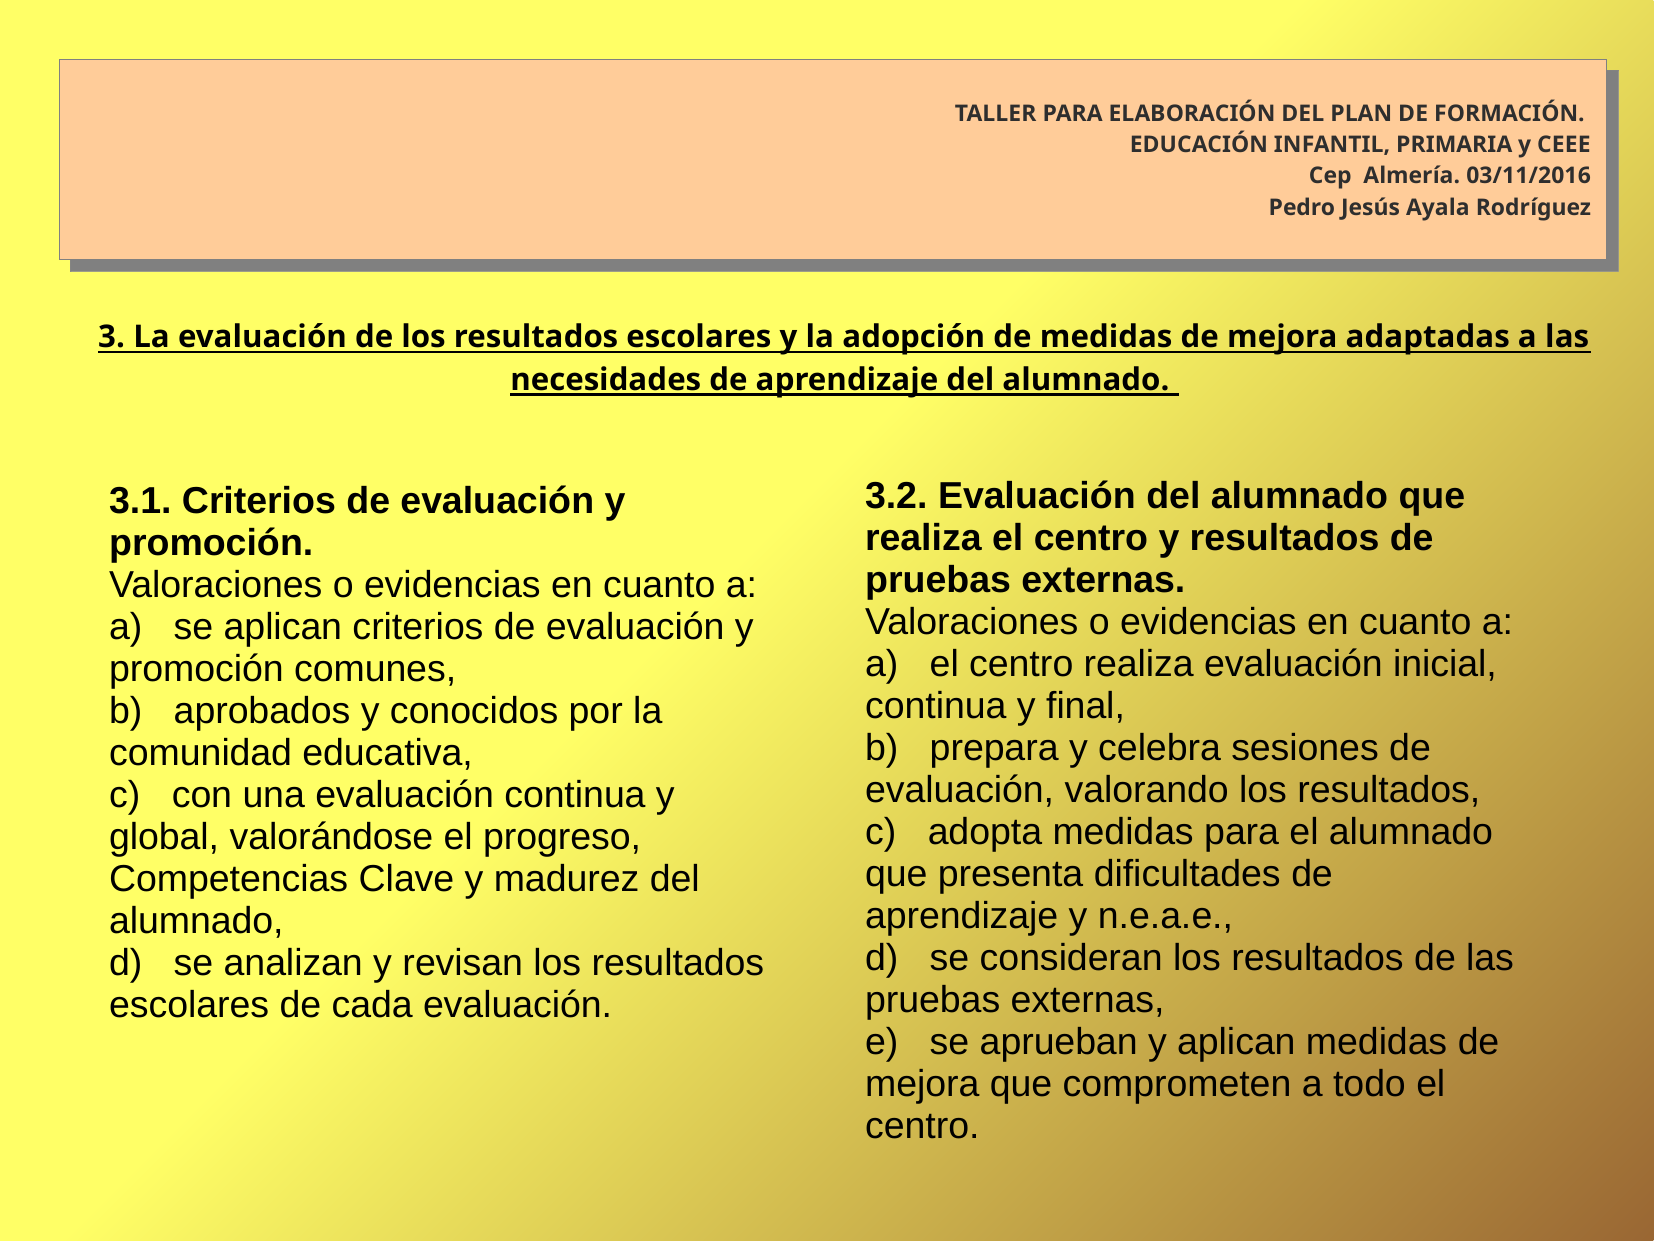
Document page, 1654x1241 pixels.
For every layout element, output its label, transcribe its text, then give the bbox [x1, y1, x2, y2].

text_box 3.1. Criterios de evaluación y promoción. Valoraciones o evidencias en cuanto a: a) se aplican criterios de evaluación y promoción comunes, b) aprobados y conocidos por la comunidad educativa, c) con una evaluación continua y global, valorándose el progreso, Competencias Clave y madurez del alumnado, d) se analizan y revisan los resultados escolares de cada evaluación. [94, 472, 792, 1076]
text_box 3. La evaluación de los resultados escolares y la adopción de medidas de mejora adaptadas a las necesidades de aprendizaje del alumnado. [70, 307, 1619, 398]
text_box 3.2. Evaluación del alumnado que realiza el centro y resultados de pruebas externas. Valoraciones o evidencias en cuanto a: a) el centro realiza evaluación inicial, continua y final, b) prepara y celebra sesiones de evaluación, valorando los resultados, c) adopta medidas para el alumnado que presenta dificultades de aprendizaje y n.e.a.e., d) se consideran los resultados de las pruebas externas, e) se aprueban y aplican medidas de mejora que comprometen a todo el centro. [850, 466, 1548, 1238]
text_box TALLER PARA ELABORACIÓN DEL PLAN DE FORMACIÓN. EDUCACIÓN INFANTIL, PRIMARIA y CEEE Cep Almería. 03/11/2016 Pedro Jesús Ayala Rodríguez [59, 59, 1607, 260]
